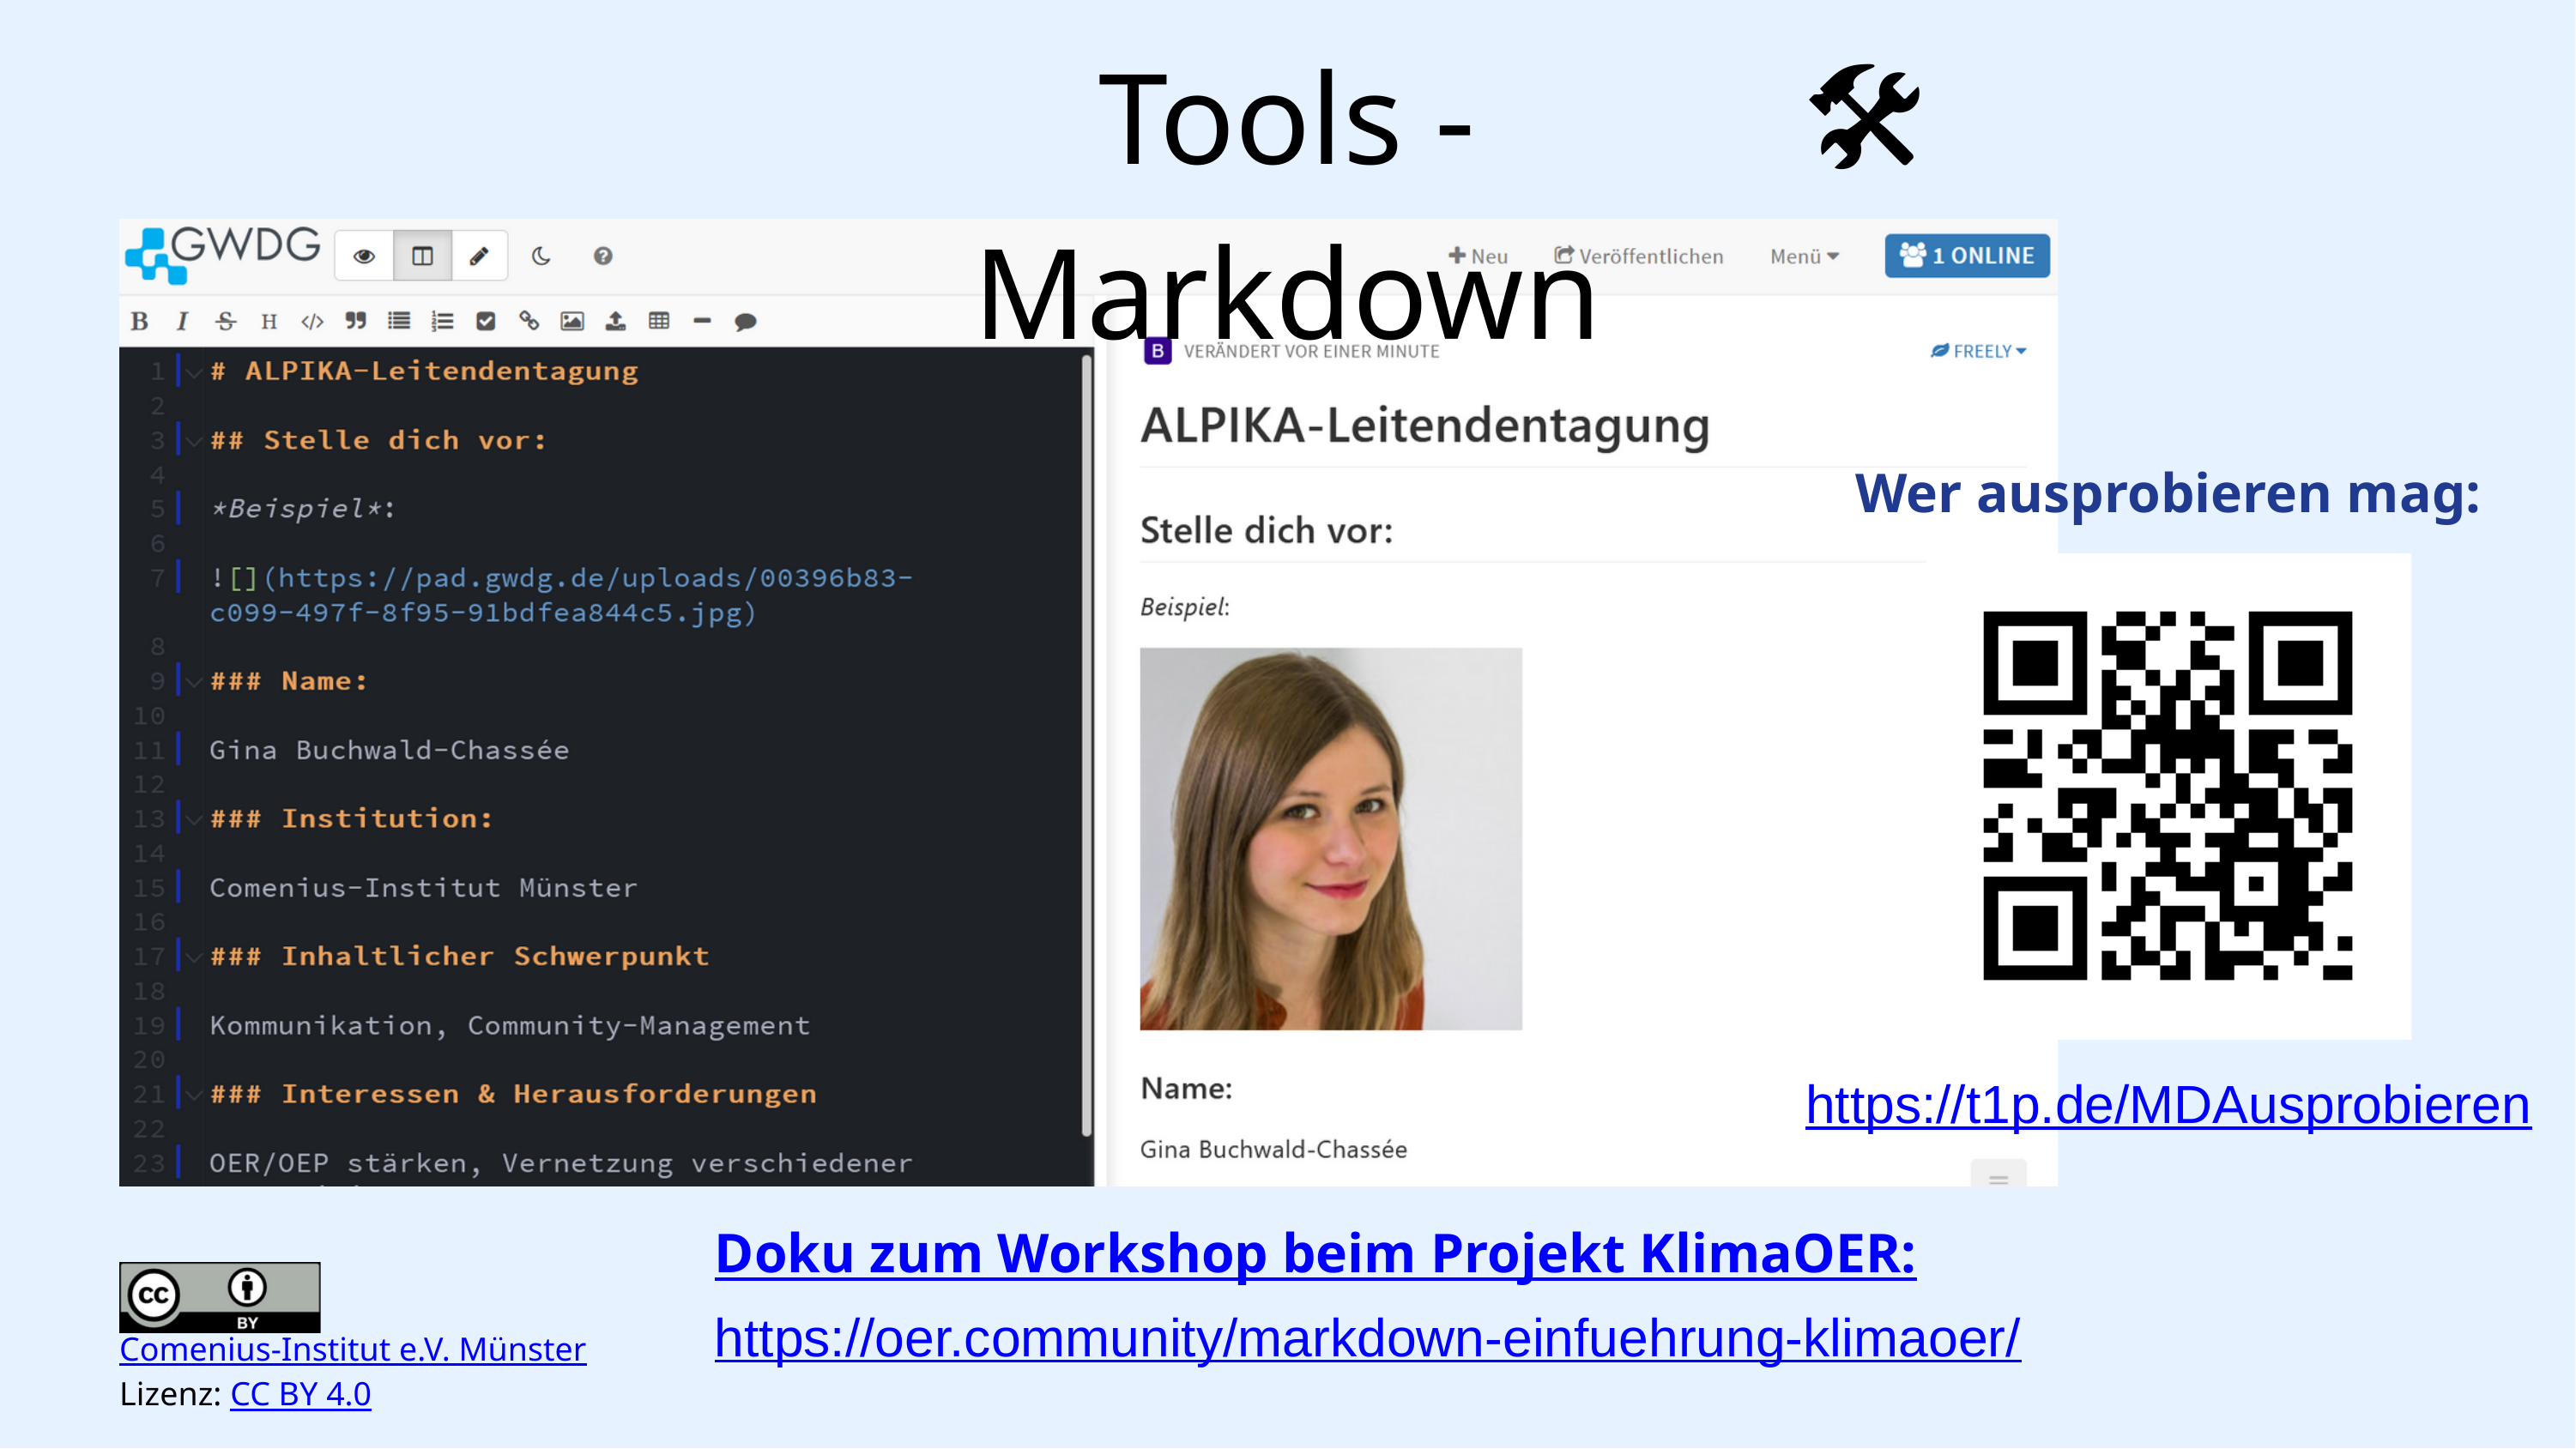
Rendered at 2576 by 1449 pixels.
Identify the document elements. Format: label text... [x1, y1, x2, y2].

text_box Wer ausprobieren mag: [1728, 448, 2575, 524]
text_box Tools - Markdown [847, 14, 1728, 184]
text_box 🛠️ [1778, 12, 1951, 184]
text_box Comenius-Institut e.V. Münster Lizenz: CC BY 4.0 [119, 1327, 1378, 1416]
text_box Doku zum Workshop beim Projekt KlimaOER:https://oer.community/markdown-einfuehrung-klimaoer/ [714, 1217, 2041, 1367]
text_box [119, 219, 2412, 1186]
text_box https://t1p.de/MDAusprobieren [1728, 1059, 2575, 1135]
text_box [119, 1262, 321, 1327]
